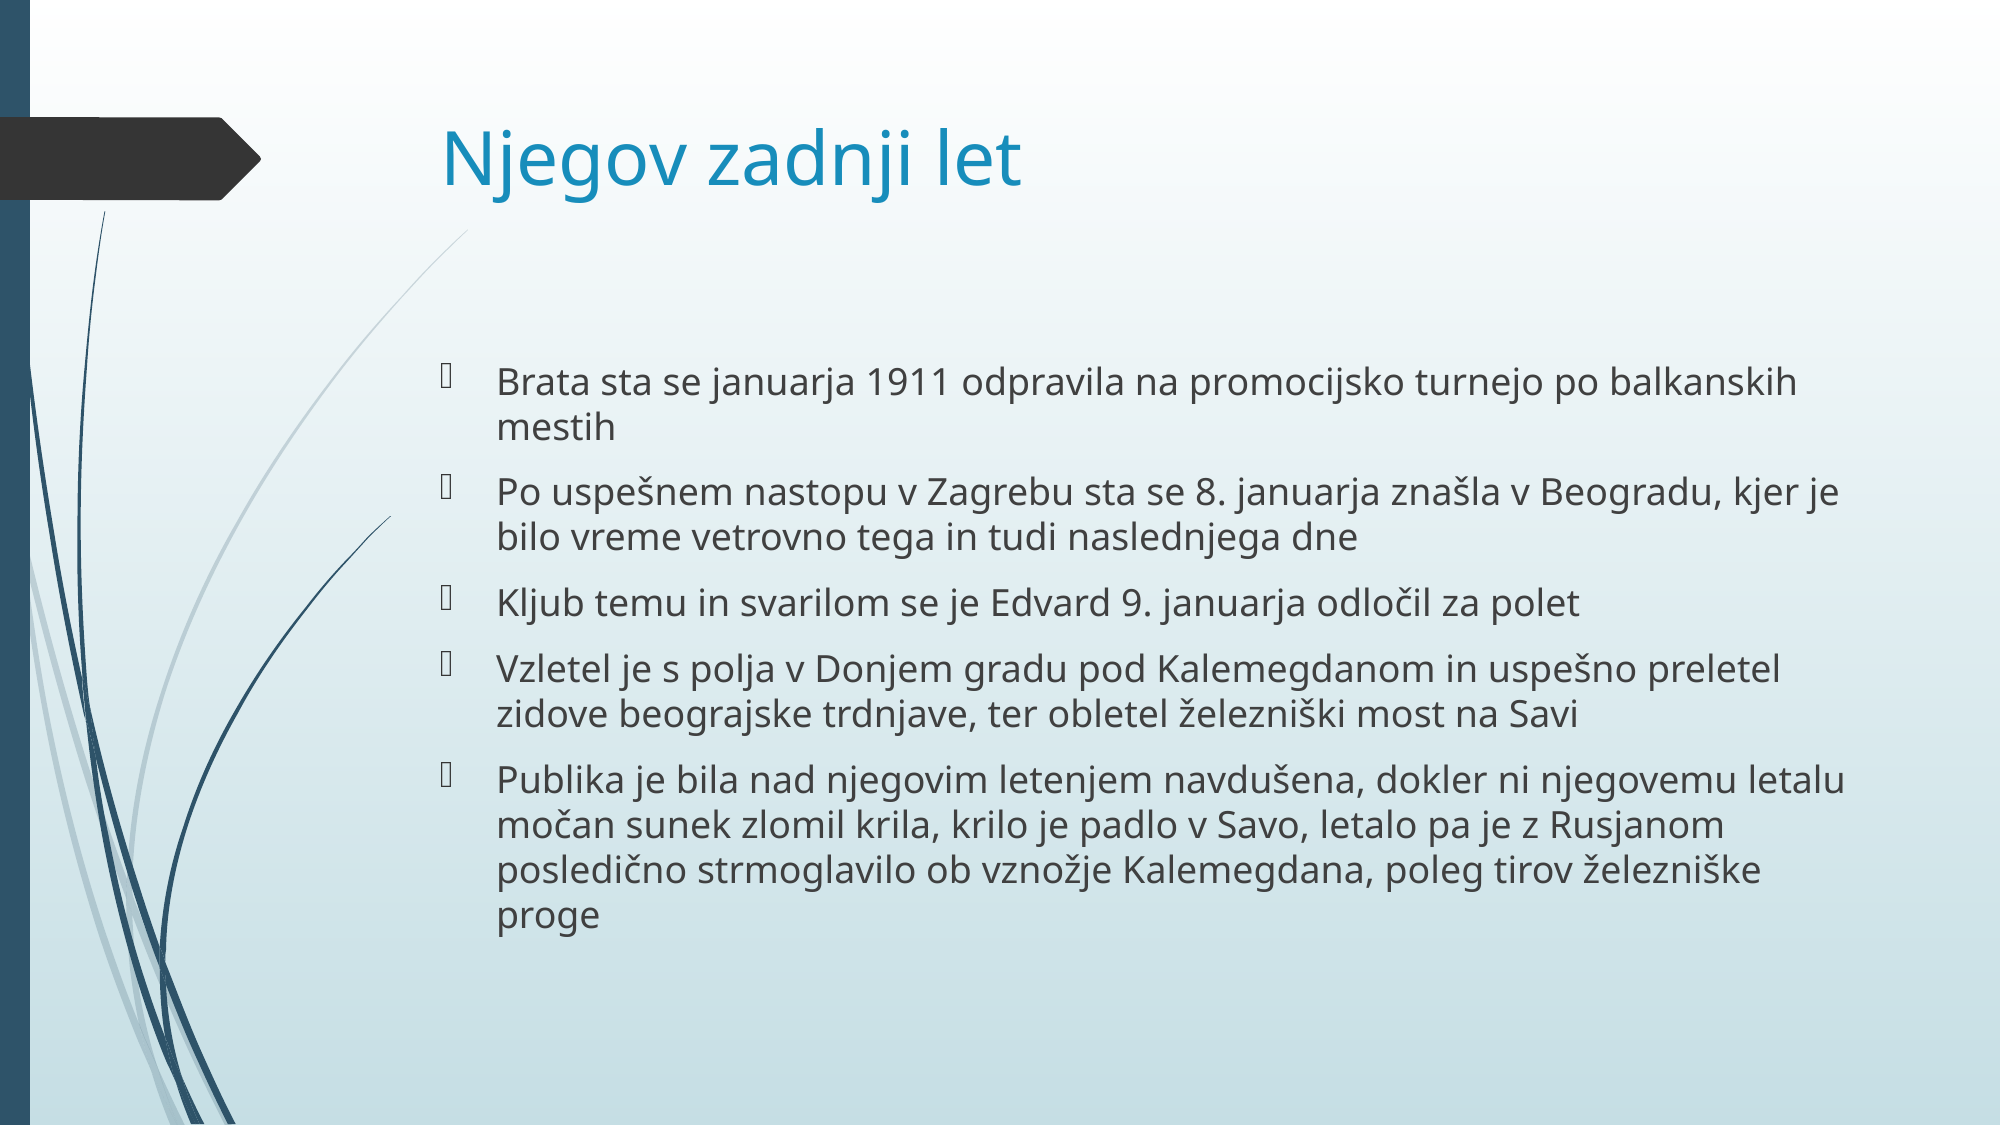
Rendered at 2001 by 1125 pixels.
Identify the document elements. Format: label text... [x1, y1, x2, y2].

title Njegov zadnji let [425, 102, 1888, 313]
list Brata sta se januarja 1911 odpravila na promocijsko turnejo po balkanskih mestih Po uspešnem nastopu v Zagrebu sta se 8. januarja znašla v Beogradu, kjer je bilo vreme vetrovno tega in tudi naslednjega dne Kljub temu in svarilom se je Edvard 9. januarja odločil za polet Vzletel je s polja v Donjem gradu pod Kalemegdanom in uspešno preletel zidove beograjske trdnjave, ter obletel železniški most na Savi Publika je bila nad njegovim letenjem navdušena, dokler ni njegovemu letalu močan sunek zlomil krila, krilo je padlo v Savo, letalo pa je z Rusjanom posledično strmoglavilo ob vznožje Kalemegdana, poleg tirov železniške proge [424, 350, 1888, 970]
